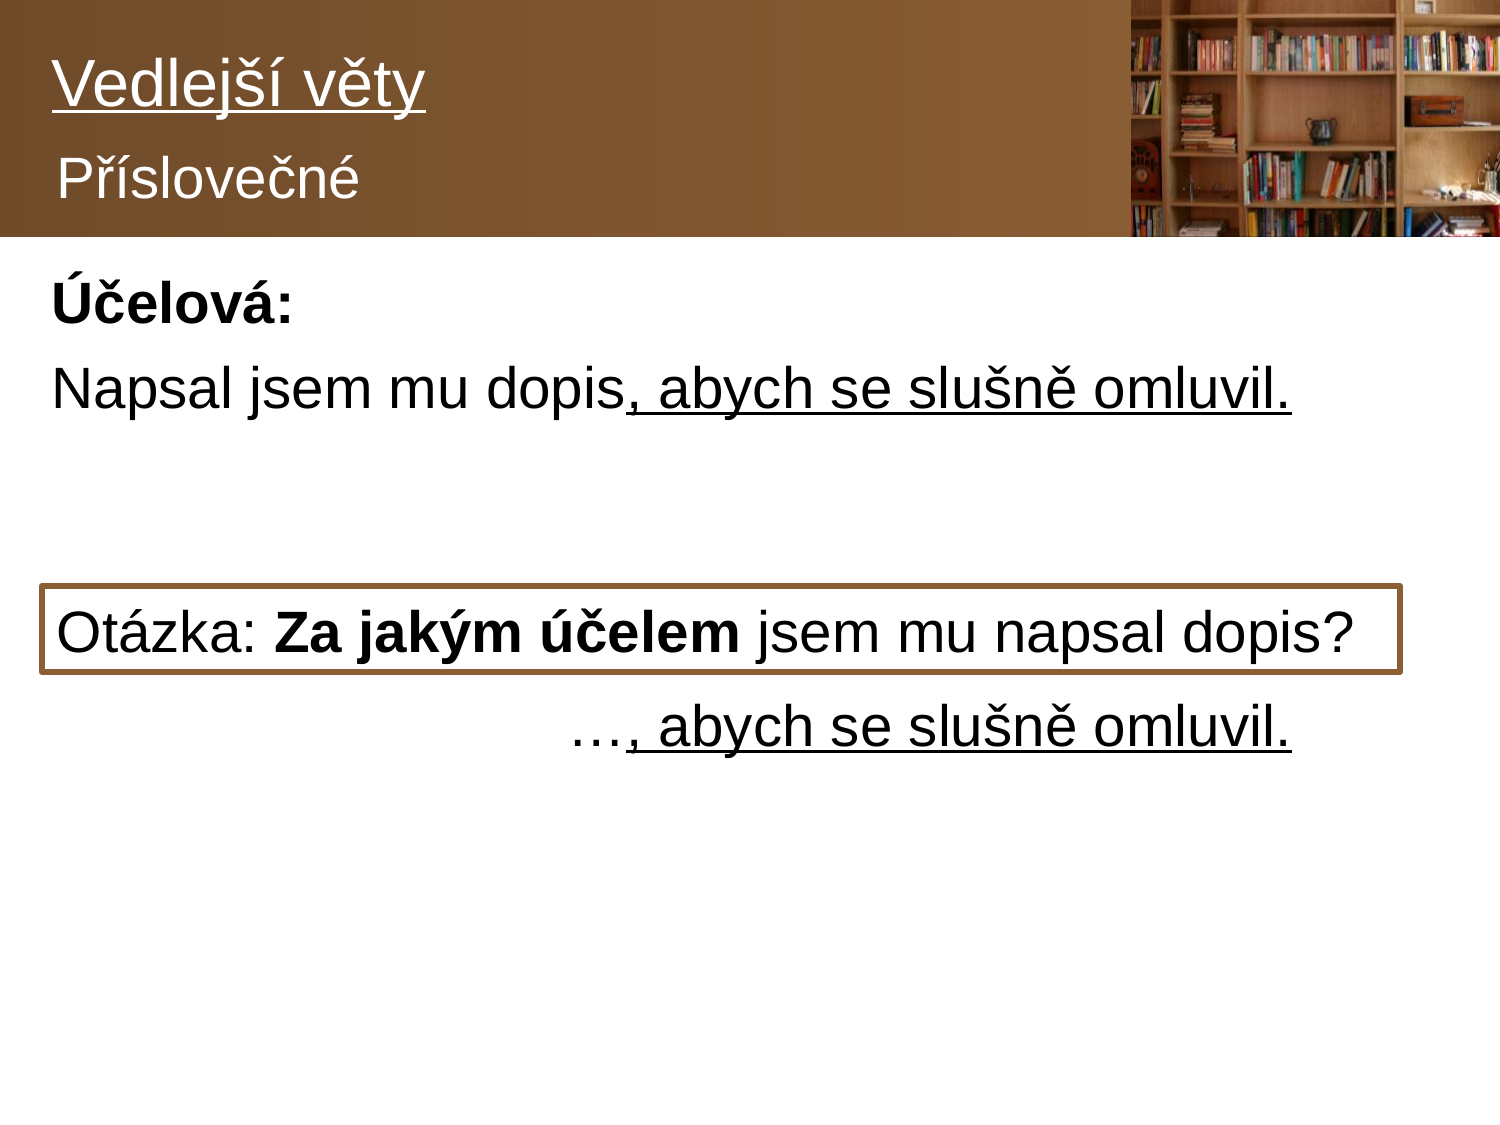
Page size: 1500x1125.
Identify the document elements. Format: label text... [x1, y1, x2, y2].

text_box Otázka: Za jakým účelem jsem mu napsal dopis? [41, 586, 1400, 672]
text_box Účelová: Napsal jsem mu dopis, abych se slušně omluvil. …, abych se slušně omluvil. [36, 257, 1387, 1001]
text_box Příslovečné [41, 132, 1128, 219]
text_box Vedlejší věty [36, 3, 1160, 155]
